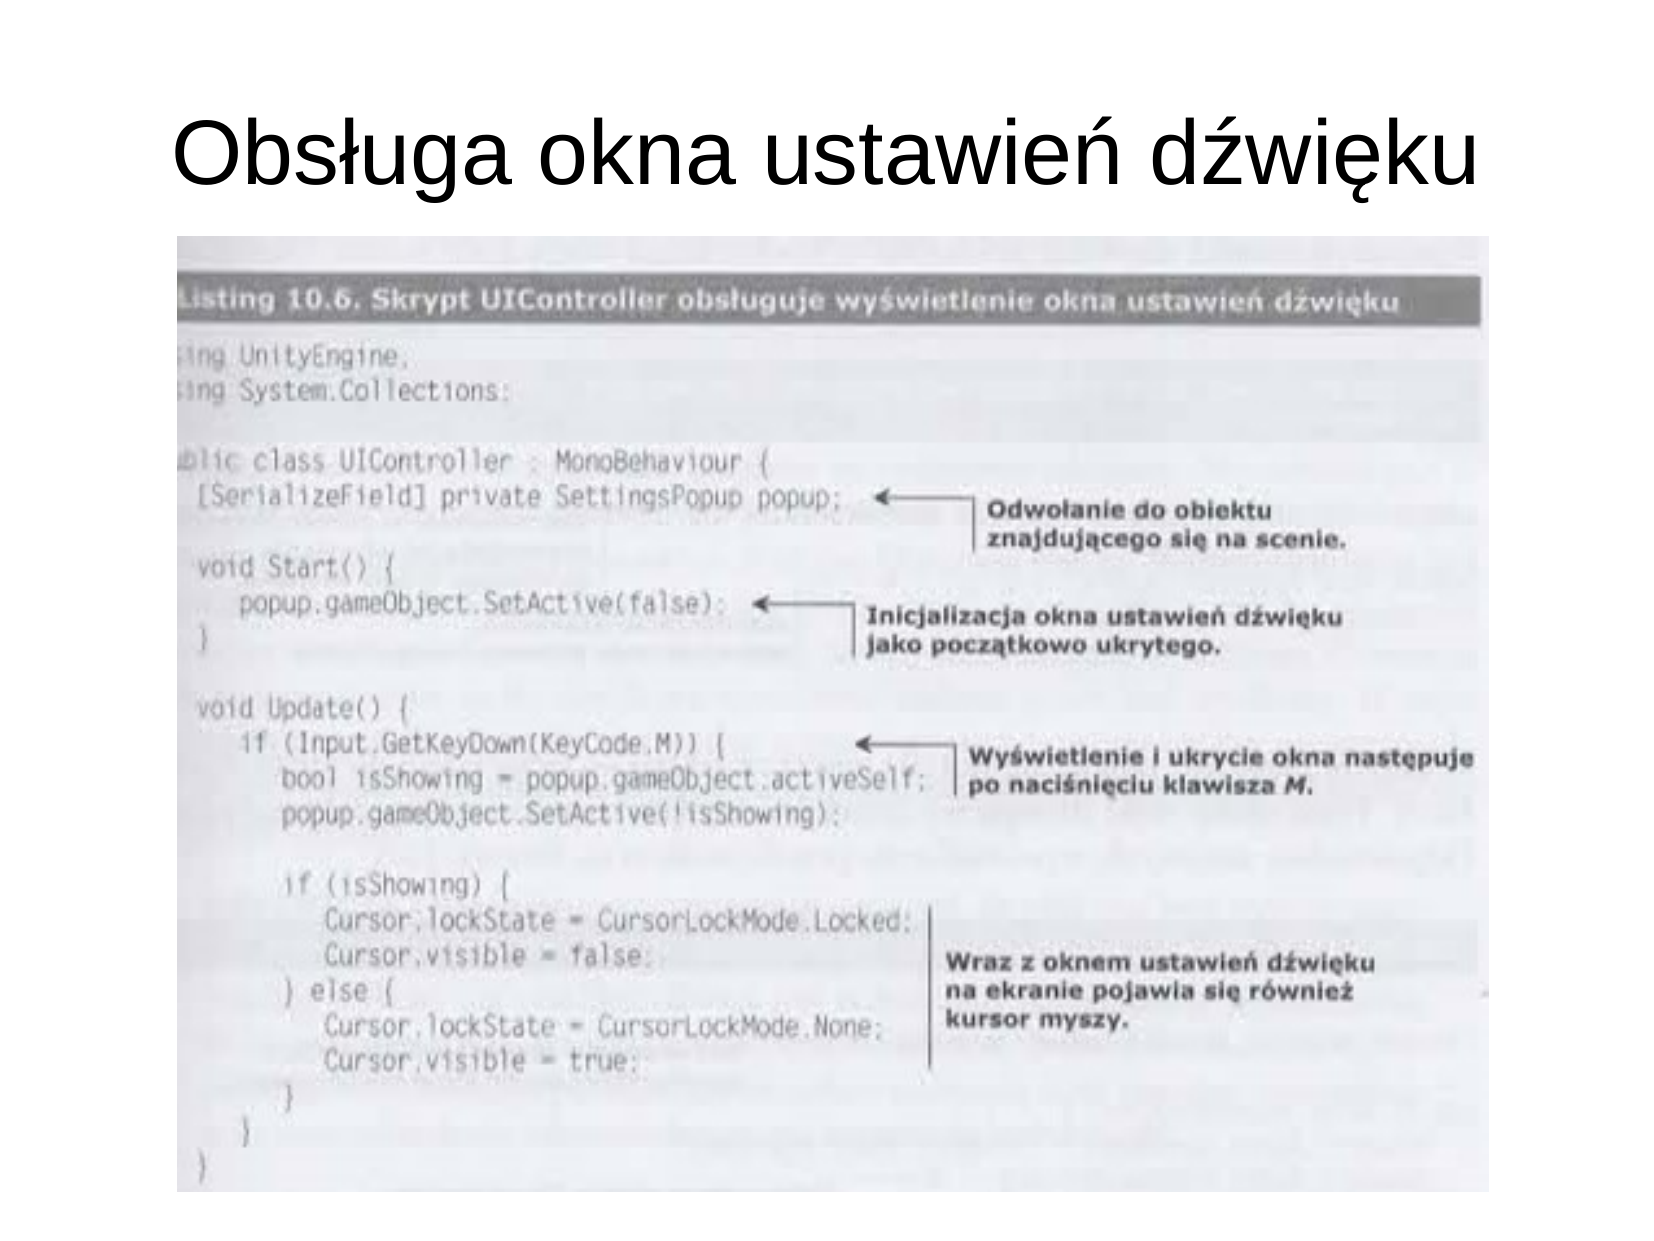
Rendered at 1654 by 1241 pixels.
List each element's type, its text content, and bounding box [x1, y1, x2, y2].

title Obsługa okna ustawień dźwięku [82, 49, 1571, 257]
picture [177, 236, 1489, 1192]
